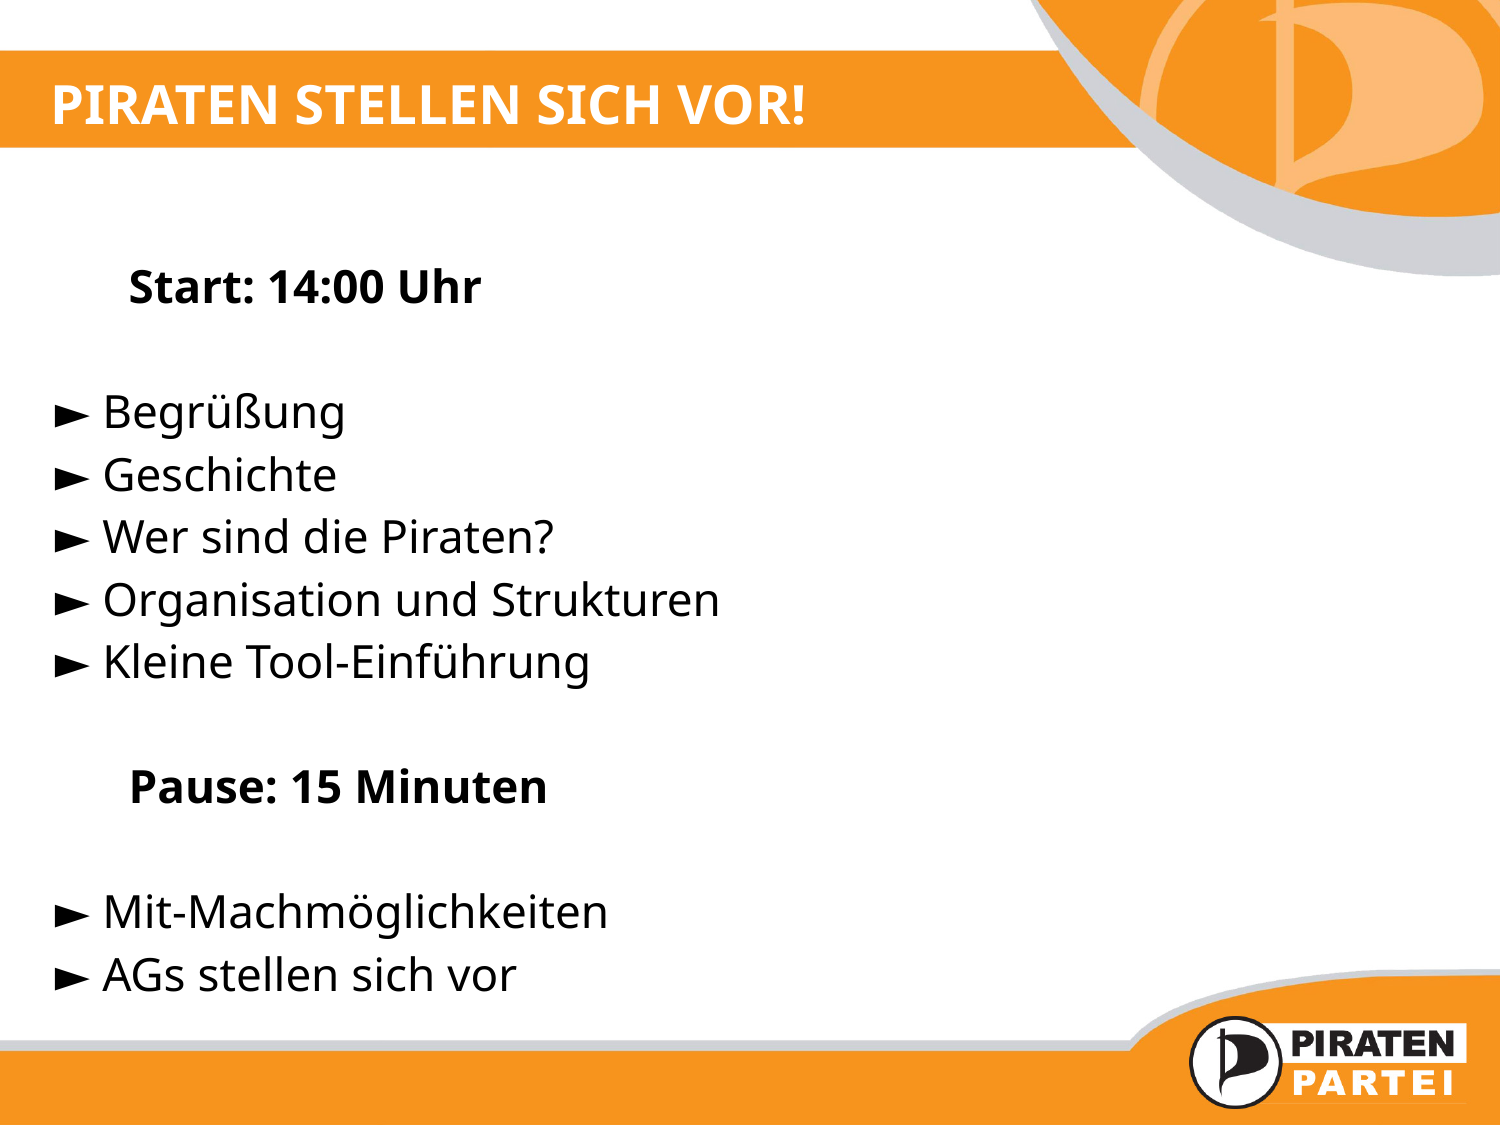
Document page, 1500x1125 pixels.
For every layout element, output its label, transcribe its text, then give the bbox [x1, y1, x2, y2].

text_box Start: 14:00 Uhr ► Begrüßung ► Geschichte ► Wer sind die Piraten? ► Organisation und Strukturen ► Kleine Tool-Einführung Pause: 15 Minuten ► Mit-Machmöglichkeiten ► AGs stellen sich vor [40, 246, 737, 1076]
text_box PIRATEN STELLEN SICH VOR! [35, 59, 1386, 165]
picture [0, 0, 1500, 1125]
